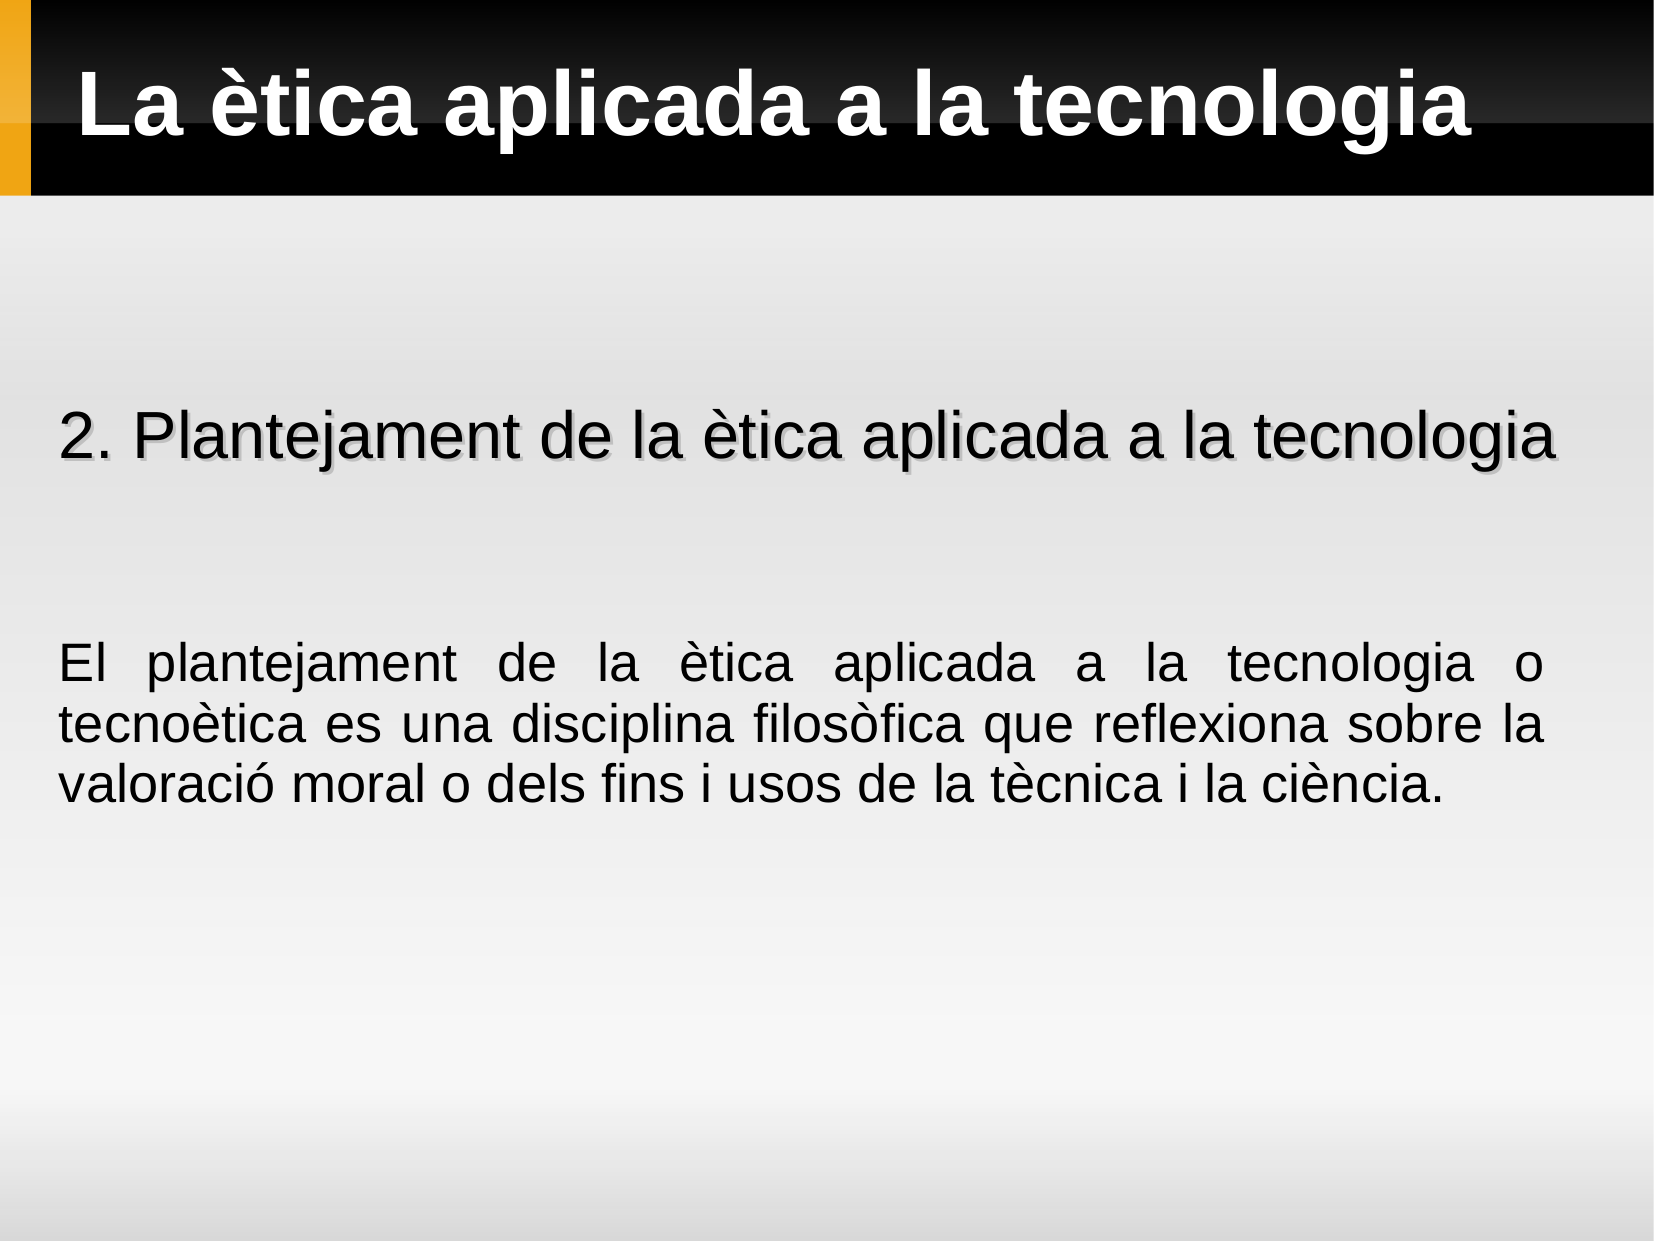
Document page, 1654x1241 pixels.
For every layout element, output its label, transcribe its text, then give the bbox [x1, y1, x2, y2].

text_box 2. Plantejament de la ètica aplicada a la tecnologia [59, 397, 1625, 473]
title La ètica aplicada a la tecnologia [76, 0, 1565, 208]
picture [0, 0, 1654, 1241]
text_box El plantejament de la ètica aplicada a la tecnologia o tecnoètica es una disciplina filosòfica que reflexiona sobre la valoració moral o dels fins i usos de la tècnica i la ciència. [59, 620, 1548, 827]
